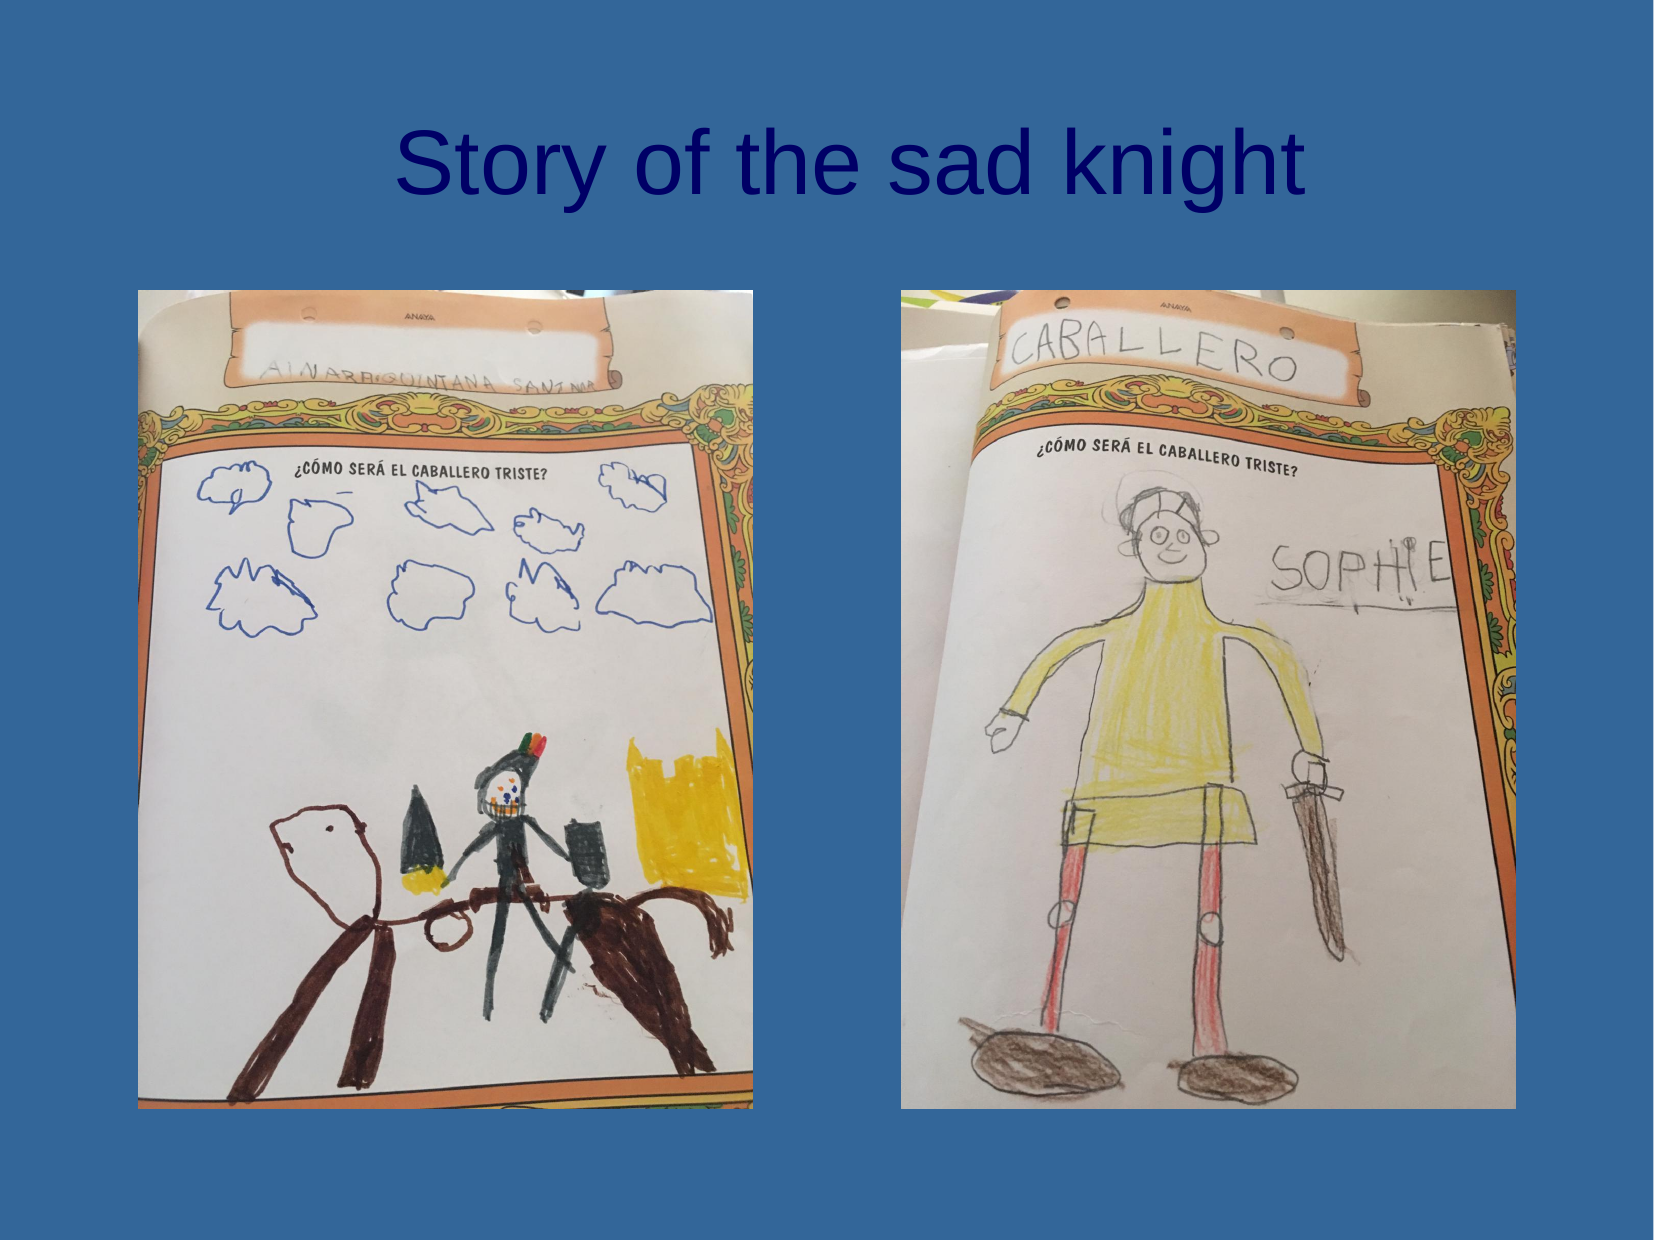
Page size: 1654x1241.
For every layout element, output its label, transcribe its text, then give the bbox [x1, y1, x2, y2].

picture [138, 290, 753, 1109]
title Story of the sad knight [106, 59, 1595, 267]
picture [901, 290, 1516, 1109]
